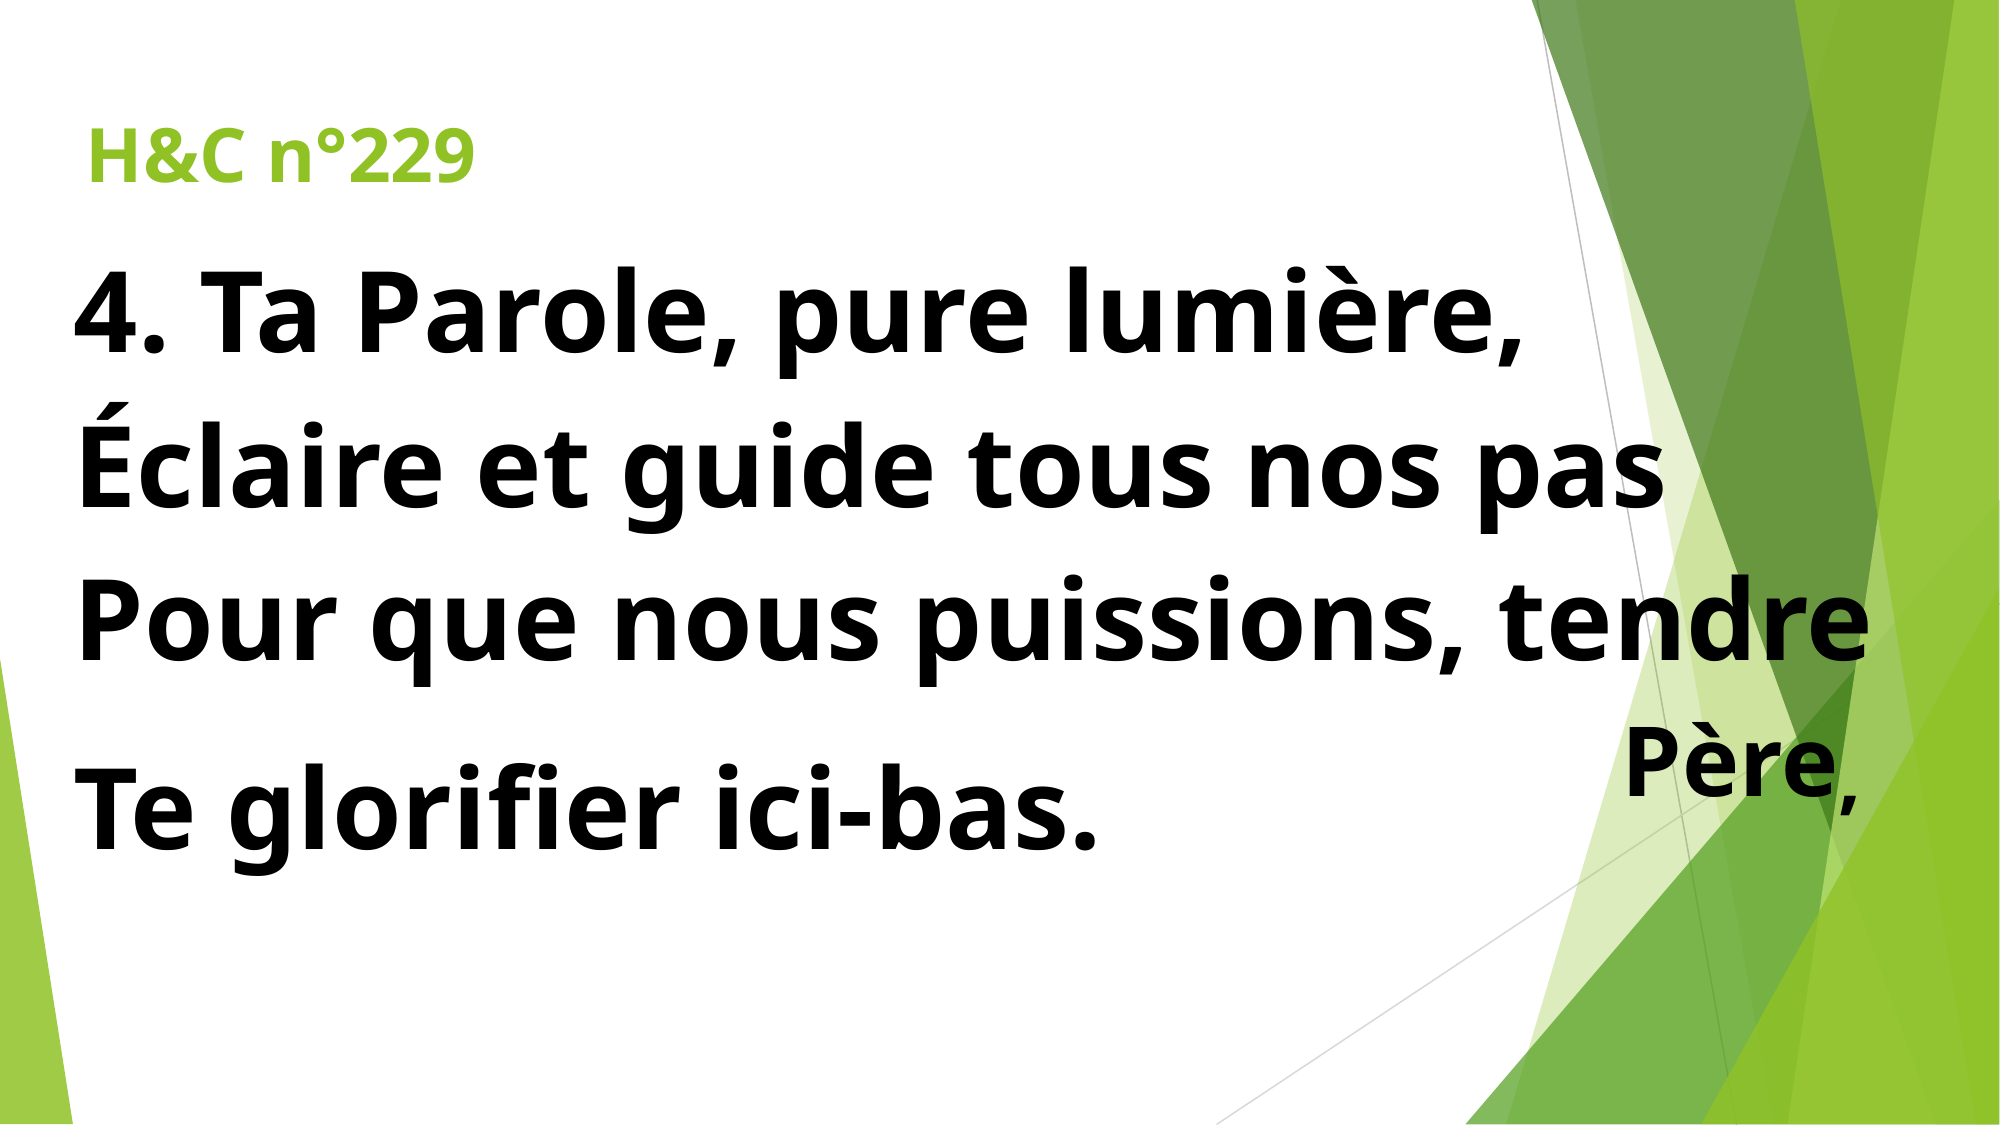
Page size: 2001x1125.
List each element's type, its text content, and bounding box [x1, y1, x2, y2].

text_box H&C n°229 [70, 99, 1522, 212]
text_box 4. Ta Parole, pure lumière, Éclaire et guide tous nos pas Pour que nous puissions, tendre Te glorifier ici-bas. Père, [59, 212, 2001, 1074]
